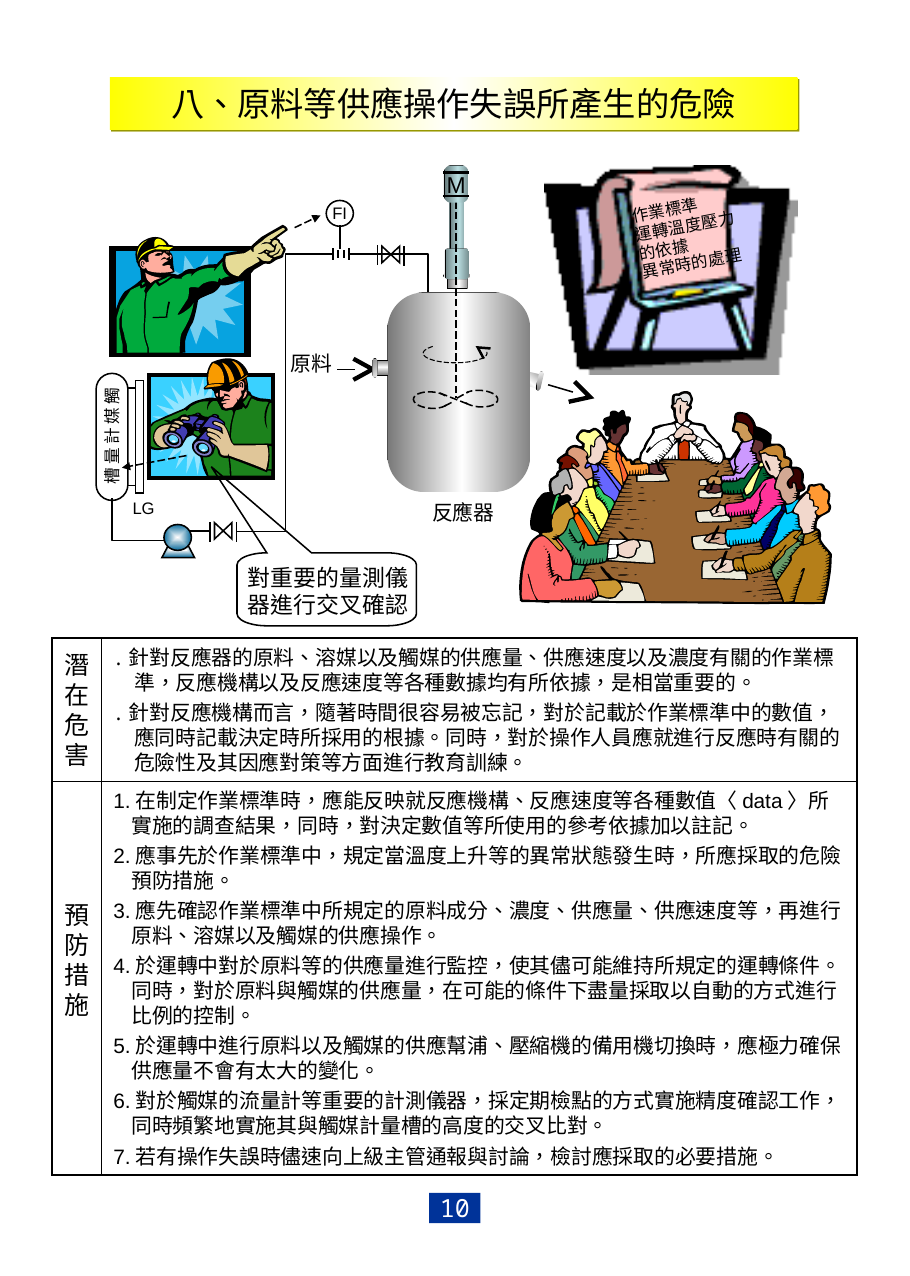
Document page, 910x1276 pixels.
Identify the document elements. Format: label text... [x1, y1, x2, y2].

text_box [372, 292, 544, 492]
text_box M [443, 174, 469, 195]
text_box M [444, 165, 469, 171]
text_box [443, 203, 474, 289]
text_box 八、原料等供應操作失誤所產生的危險 [109, 77, 798, 130]
text_box [381, 246, 390, 253]
text_box [214, 522, 232, 539]
picture [517, 389, 833, 605]
text_box 作業標準 運轉溫度壓力的依據 異常時的處理 [630, 188, 747, 283]
text_box 觸 媒 計 量 槽 [96, 373, 128, 501]
table_header 潛在危害 [53, 639, 101, 781]
text_box FI [326, 200, 354, 227]
text_box [392, 246, 400, 253]
text_box 對重要的量測儀器進行交叉確認 [211, 466, 417, 626]
picture [108, 224, 289, 480]
table_cell 1.在制定作業標準時，應能反映就反應機構、反應速度等各種數值〈data〉所實施的調查結果，同時，對決定數值等所使用的參考依據加以註記。 2.應事先於作業標準中，規定當溫度上升等的異常狀態發生時，所應採取的危險預防措施。 3.應先確認作業標準中所規定的原料成分、濃度、供應量、供應速度等，再進行原料、溶媒以及觸媒的供應操作。 4.於運轉中對於原料等的供應量進行監控，使其儘可能維持所規定的運轉條件。同時，對於原料與觸媒的供應量，在可能的條件下盡量採取以自動的方式進行比例的控制。 5.於運轉中進行原料以及觸媒的供應幫浦、壓縮機的備用機切換時，應極力確保供應量不會有太大的變化。 6.對於觸媒的流量計等重要的計測儀器，採定期檢點的方式實施精度確認工作，同時頻繁地實施其與觸媒計量槽的高度的交叉比對。 7.若有操作失誤時儘速向上級主管通報與討論，檢討應採取的必要措施。 [102, 782, 856, 1174]
text_box [161, 524, 195, 558]
text_box M [444, 197, 469, 203]
text_box LG [116, 498, 171, 519]
picture [544, 165, 798, 376]
text_box 反應器 [416, 491, 520, 533]
text_box [381, 255, 400, 263]
text_box 原料 [271, 350, 352, 376]
text_box 10 [429, 1192, 481, 1224]
table_cell 預防措施 [53, 782, 101, 1174]
table_header ․針對反應器的原料、溶媒以及觸媒的供應量、供應速度以及濃度有關的作業標準，反應機構以及反應速度等各種數據均有所依據，是相當重要的。 ․針對反應機構而言，隨著時間很容易被忘記，對於記載於作業標準中的數值，應同時記載決定時所採用的根據。同時，對於操作人員應就進行反應時有關的危險性及其因應對策等方面進行教育訓練。 [102, 639, 856, 781]
